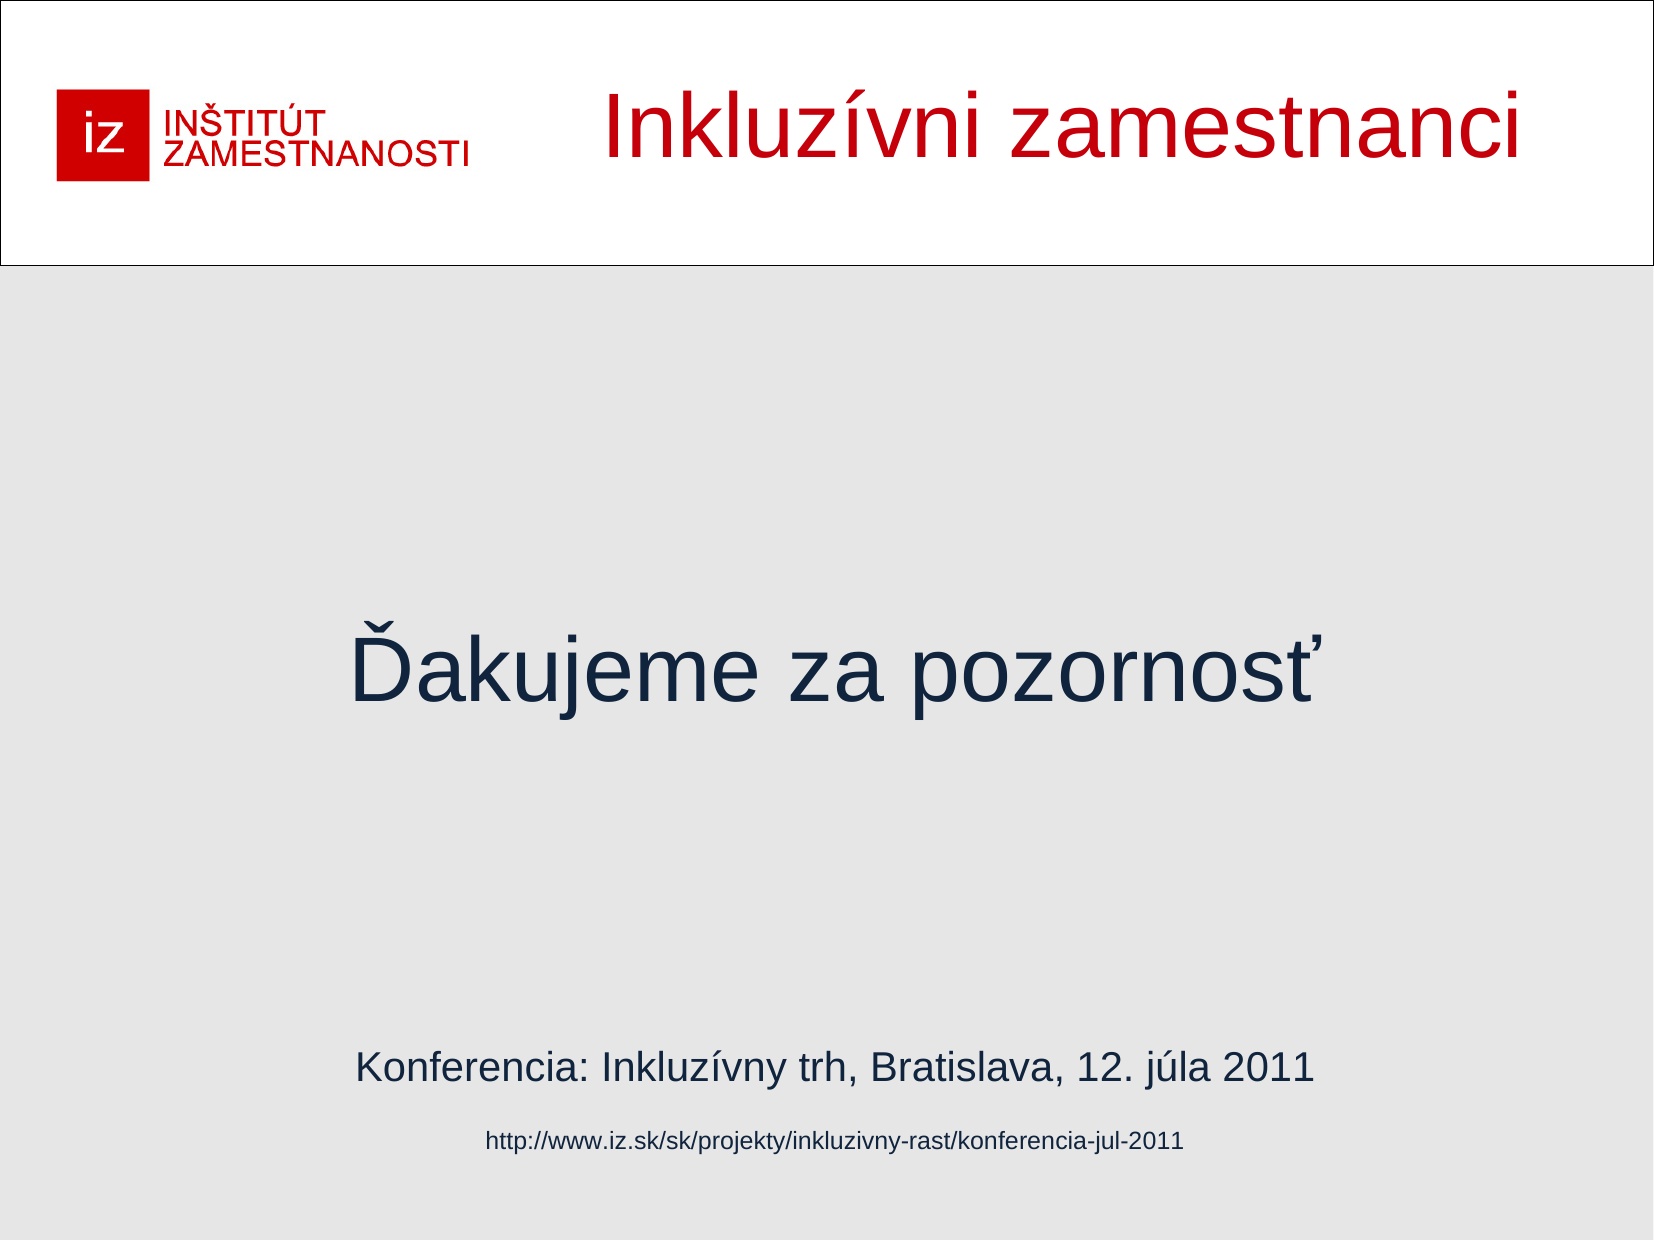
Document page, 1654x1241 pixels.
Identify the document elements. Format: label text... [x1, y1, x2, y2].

text_box Ďakujeme za pozornosť Konferencia: Inkluzívny trh, Bratislava, 12. júla 2011 http://www.iz.sk/sk/projekty/inkluzivny-rast/konferencia-jul-2011 [121, 344, 1533, 1126]
title Inkluzívni zamestnanci [561, 29, 1565, 237]
picture [5, 8, 518, 257]
